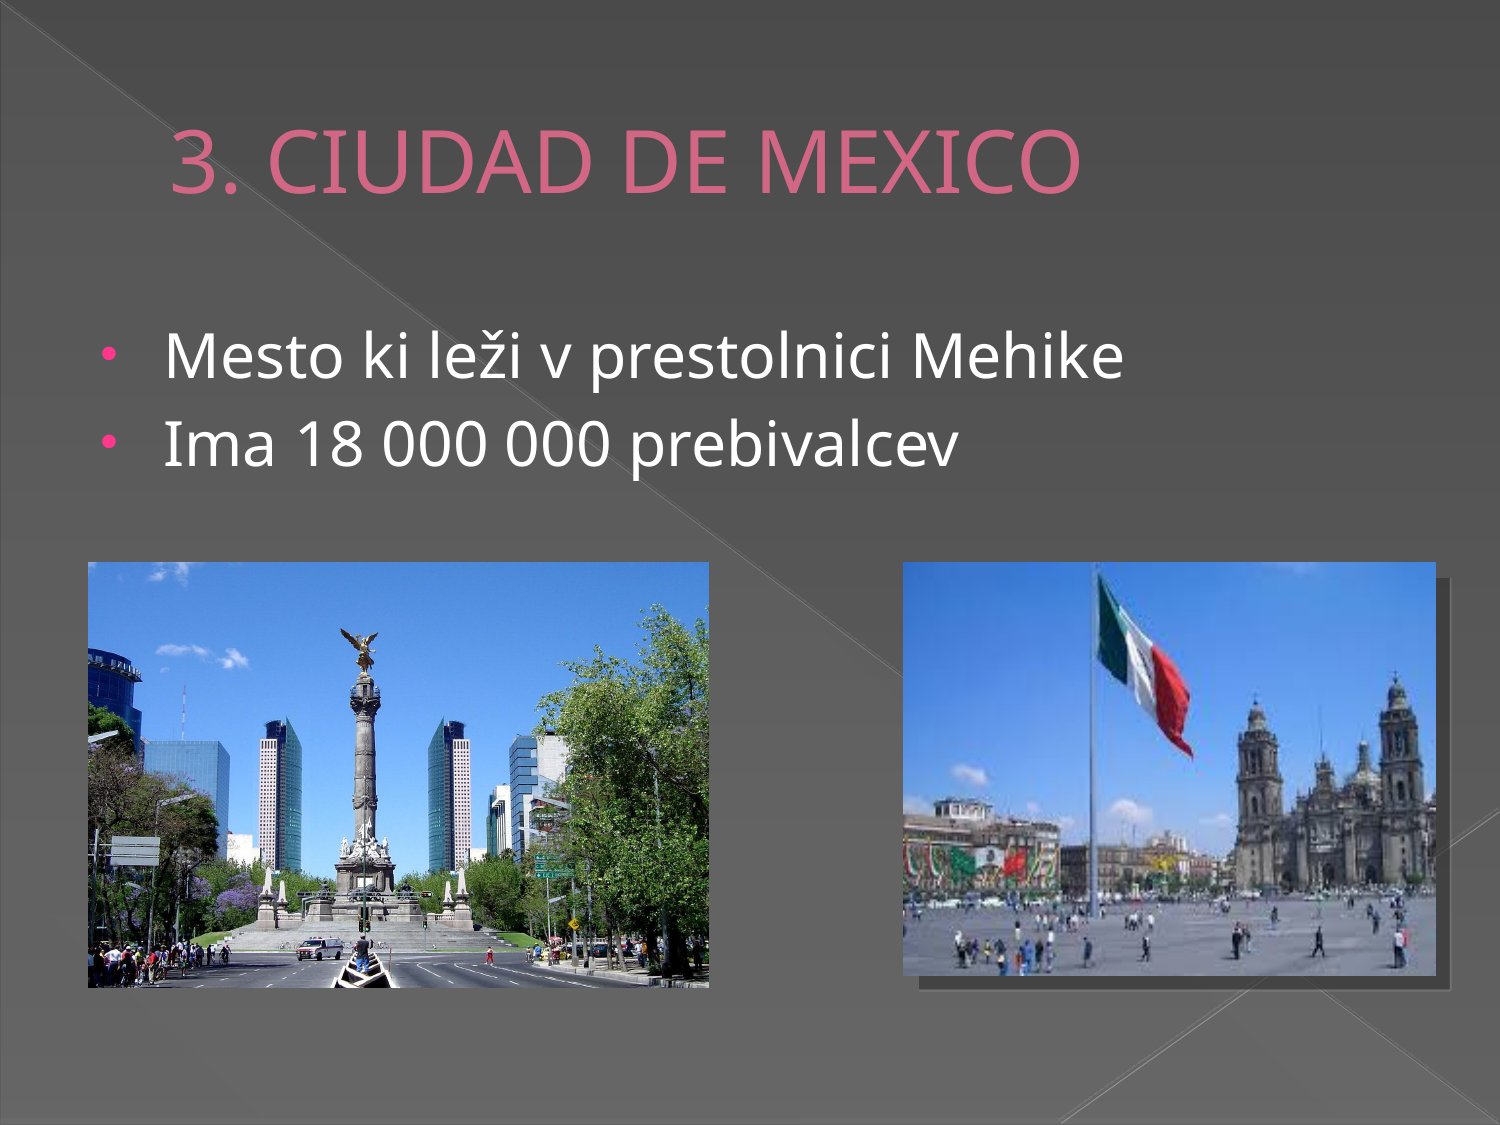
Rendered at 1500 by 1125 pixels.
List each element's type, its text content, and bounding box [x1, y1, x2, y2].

title 3. CIUDAD DE MEXICO [75, 43, 1425, 274]
picture [903, 562, 1436, 976]
picture [88, 562, 709, 988]
list Mesto ki leži v prestolnici Mehike Ima 18 000 000 prebivalcev [75, 308, 1425, 1059]
